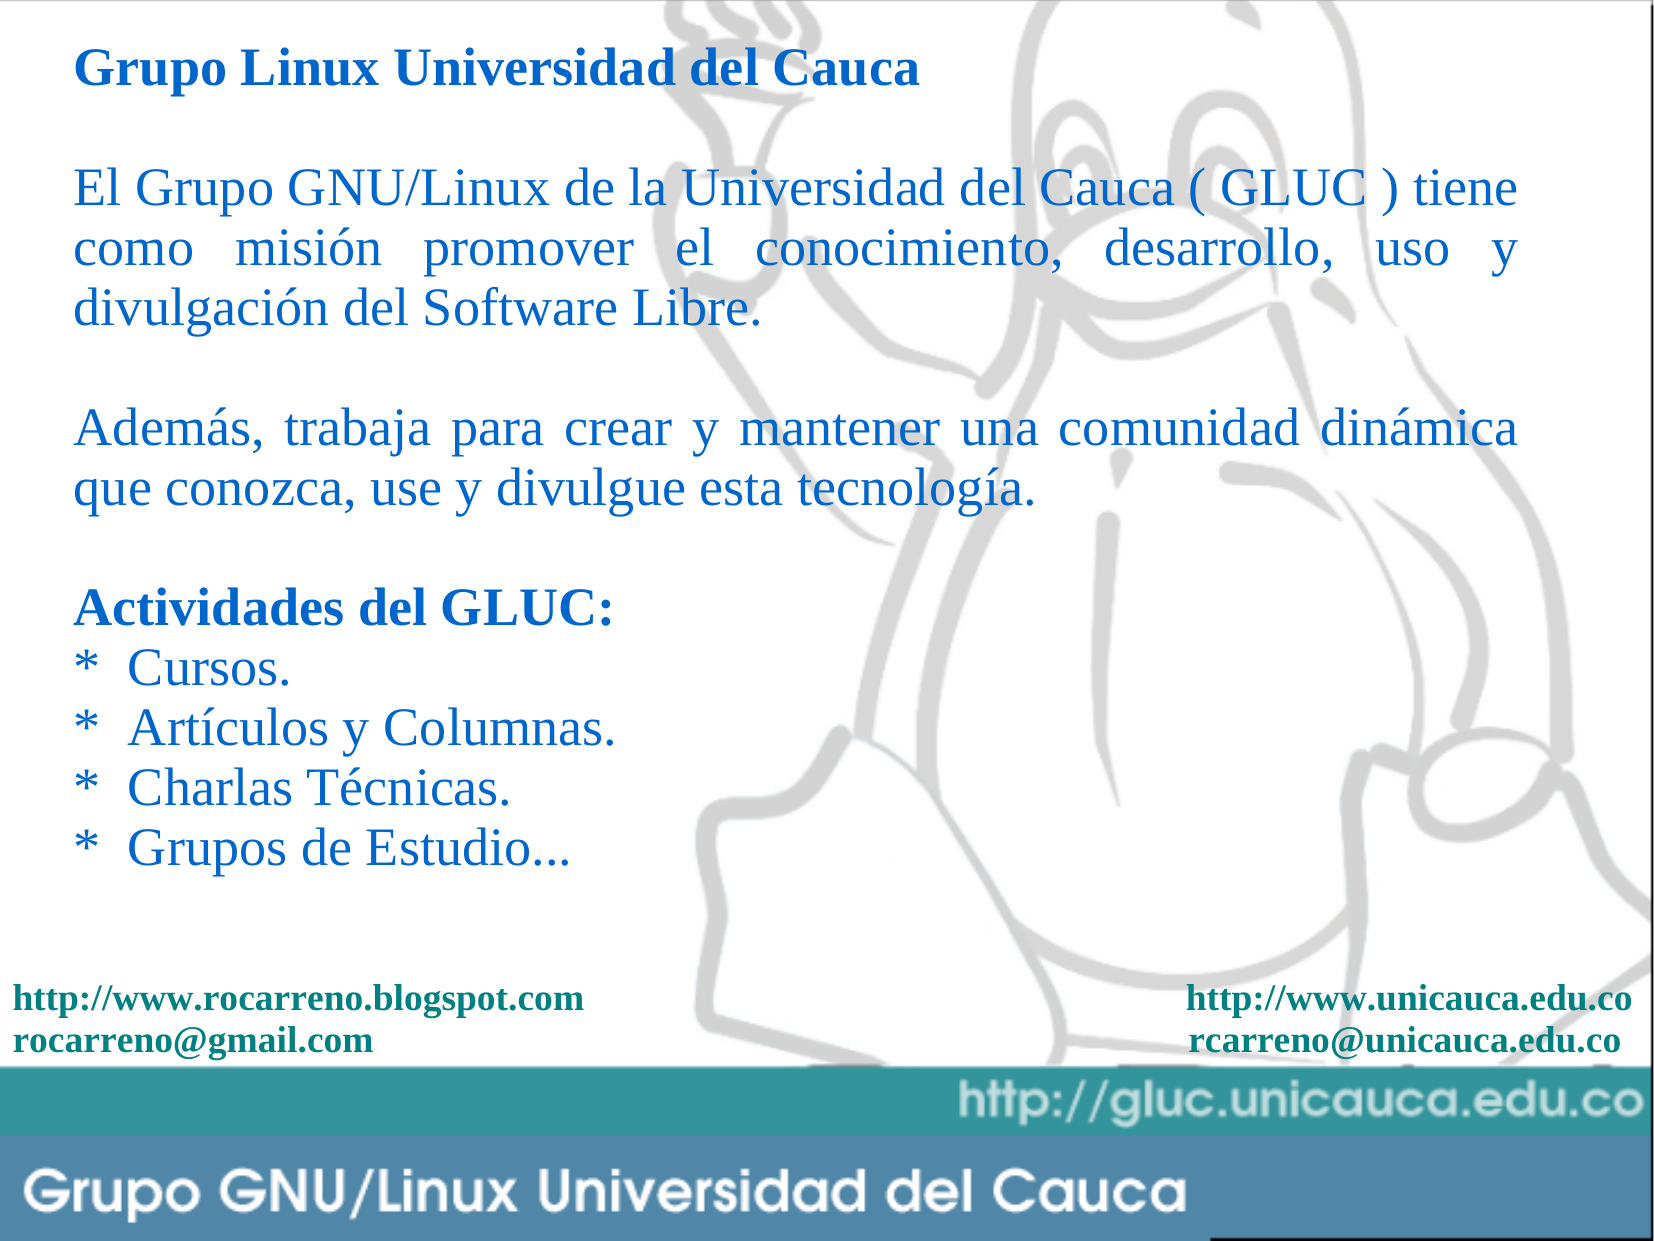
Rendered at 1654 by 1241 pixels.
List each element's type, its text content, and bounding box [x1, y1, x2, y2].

picture [0, 0, 1654, 1241]
text_box Grupo Linux Universidad del Cauca El Grupo GNU/Linux de la Universidad del Cauca ( GLUC ) tiene como misión promover el conocimiento, desarrollo, uso y divulgación del Software Libre. Además, trabaja para crear y mantener una comunidad dinámica que conozca, use y divulgue esta tecnología. Actividades del GLUC: * Cursos. * Artículos y Columnas. * Charlas Técnicas. * Grupos de Estudio... [59, 29, 1536, 969]
text_box http://www.rocarreno.blogspot.com http://www.unicauca.edu.co rocarreno@gmail.com rcarreno@unicauca.edu.co [0, 969, 1652, 1118]
